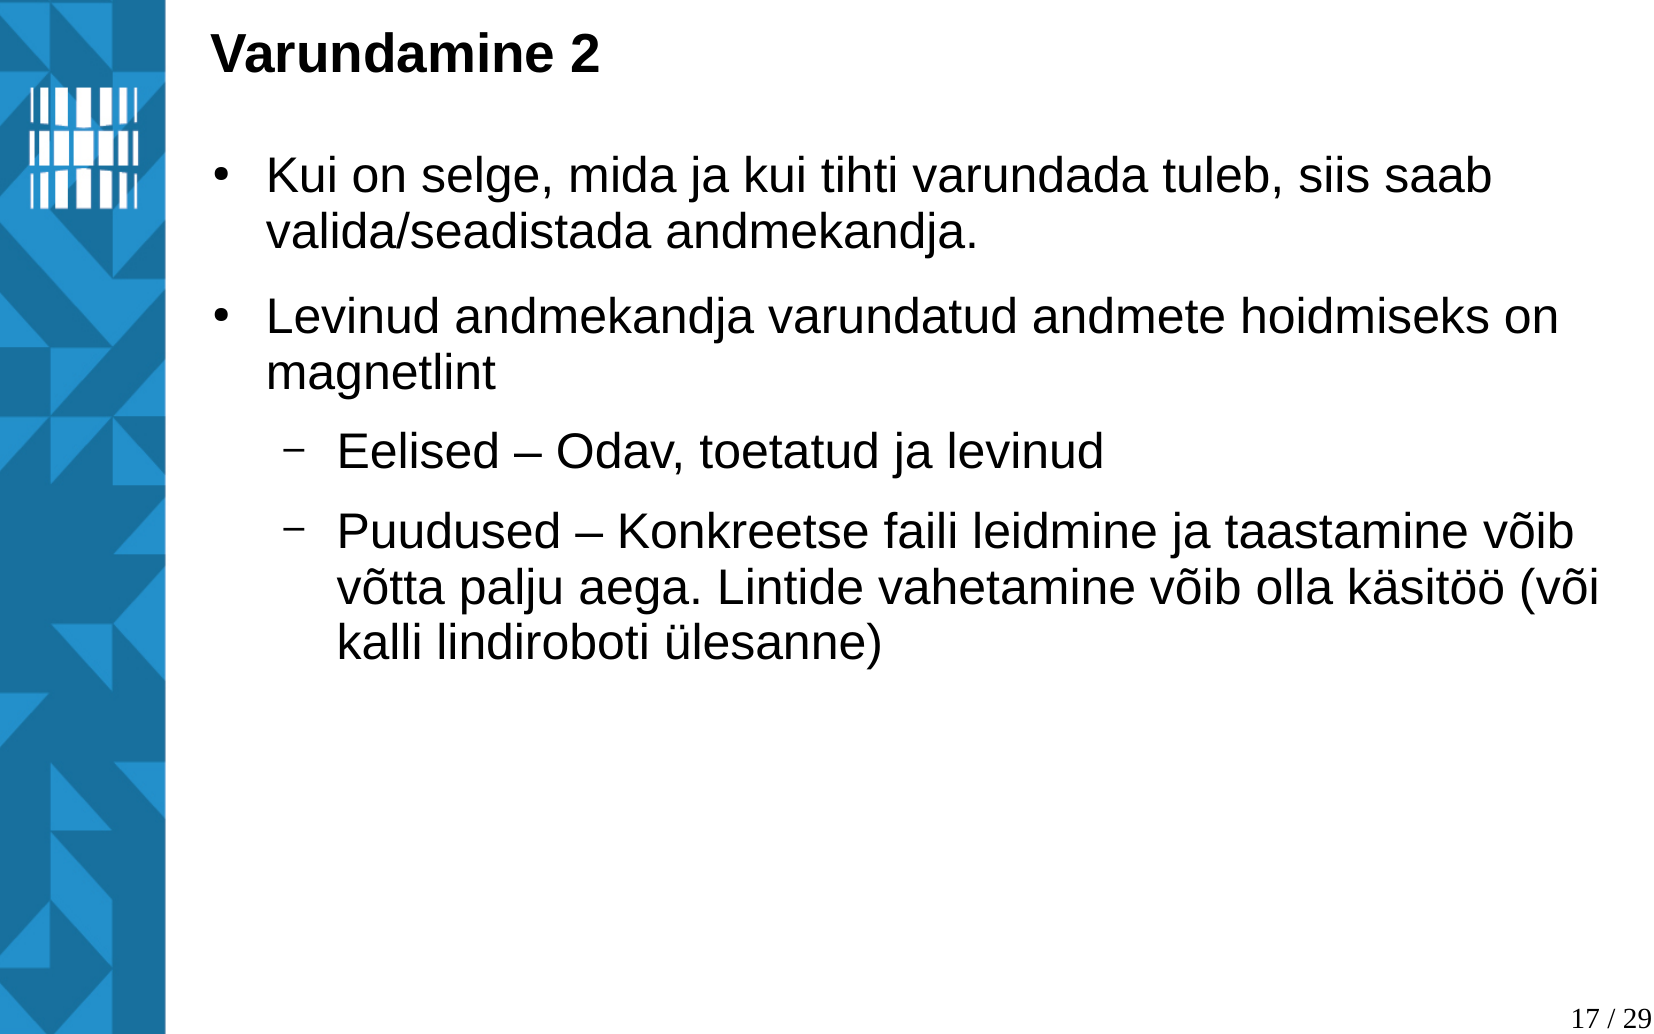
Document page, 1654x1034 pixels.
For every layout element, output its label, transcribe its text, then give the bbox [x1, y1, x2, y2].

title Varundamine 2 [210, 11, 1613, 95]
list Kui on selge, mida ja kui tihti varundada tuleb, siis saab valida/seadistada andmekandja. Levinud andmekandja varundatud andmete hoidmiseks on magnetlint Eelised – Odav, toetatud ja levinud Puudused – Konkreetse faili leidmine ja taastamine võib võtta palju aega. Lintide vahetamine võib olla käsitöö (või kalli lindiroboti ülesanne) [194, 147, 1625, 945]
